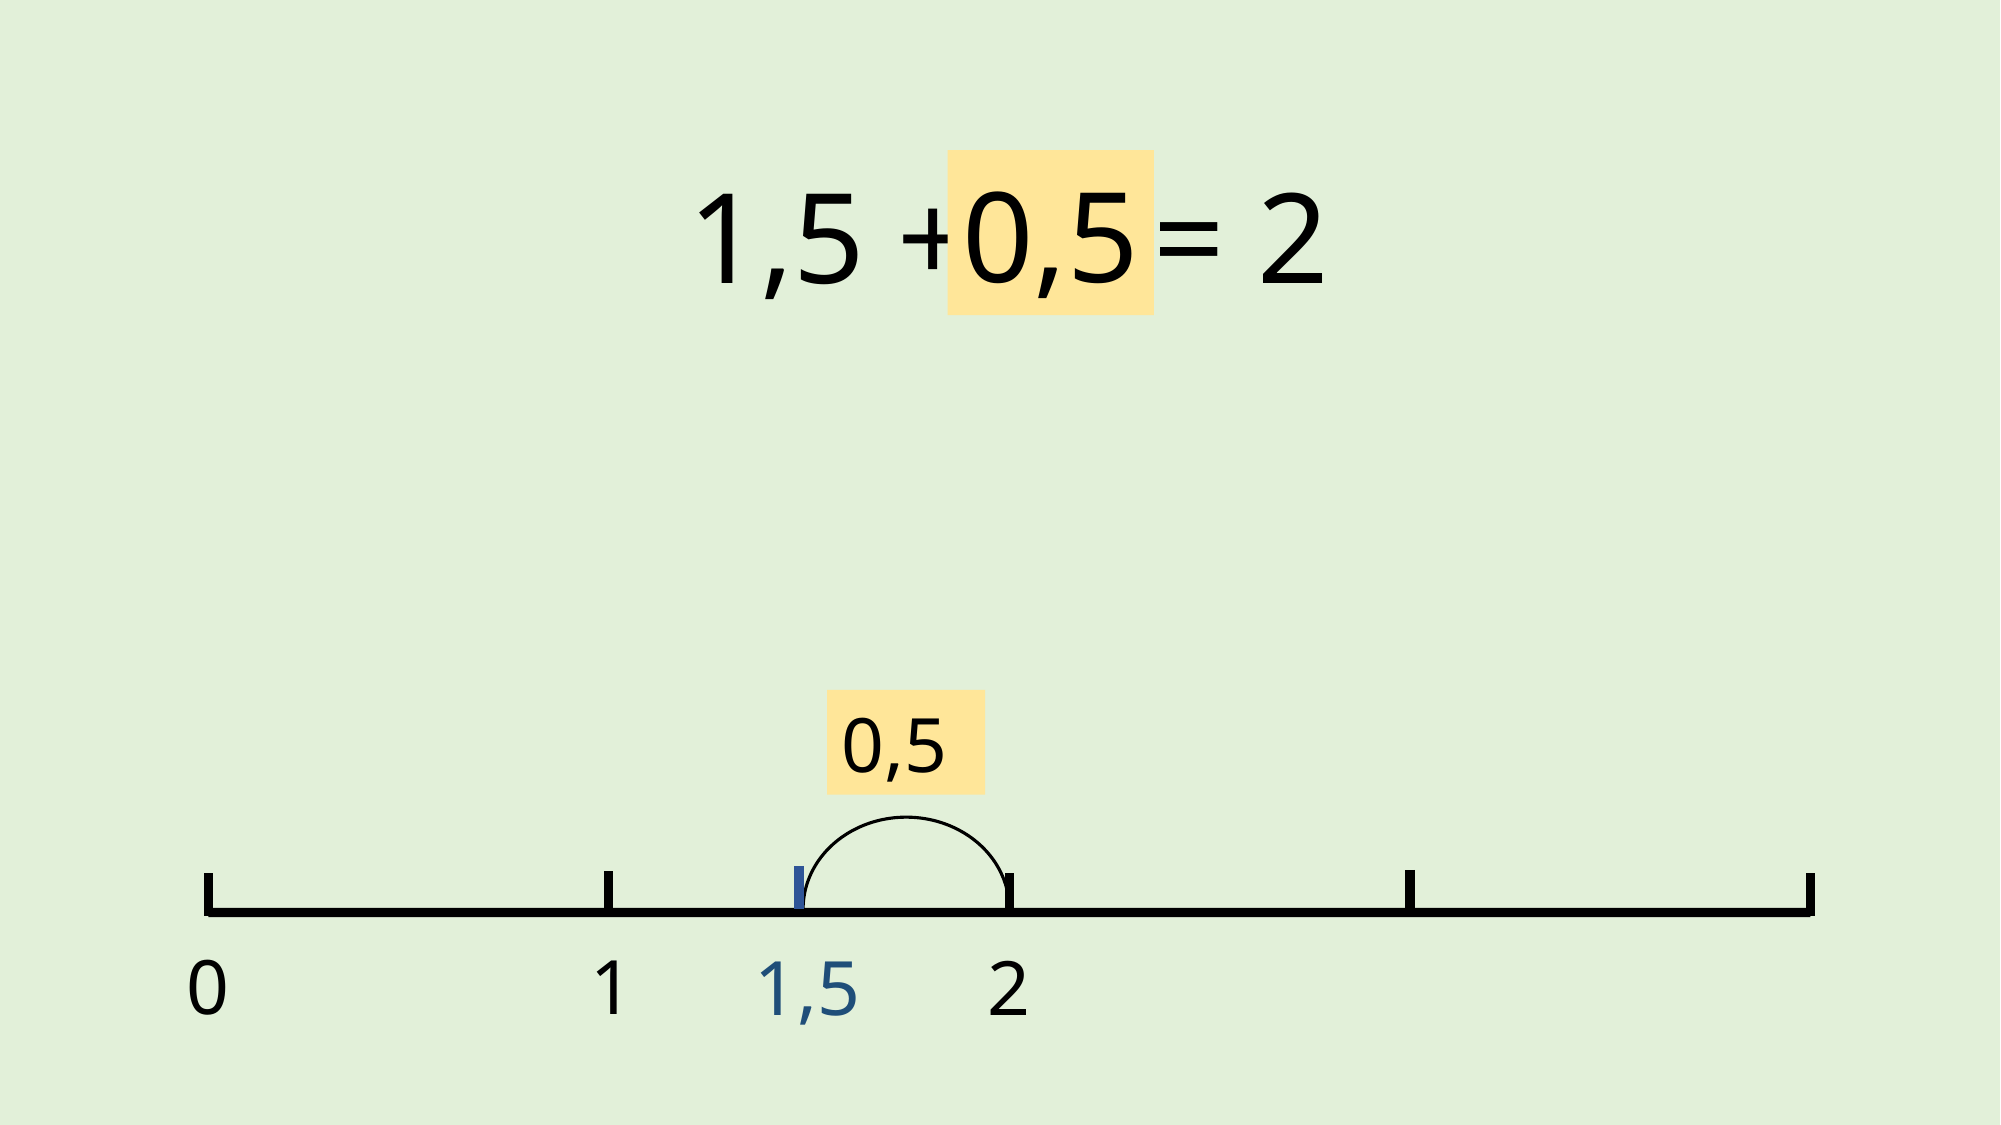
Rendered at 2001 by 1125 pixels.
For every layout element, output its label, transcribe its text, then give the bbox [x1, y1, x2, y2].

text_box 1,5 + ? = 2 [674, 151, 1345, 317]
text_box 1 [575, 931, 649, 1037]
text_box 2 [972, 933, 1046, 1038]
text_box 0,5 [947, 150, 1154, 316]
text_box 0,5 [827, 689, 986, 795]
text_box 1,5 [739, 933, 876, 1038]
text_box 0 [171, 931, 245, 1037]
